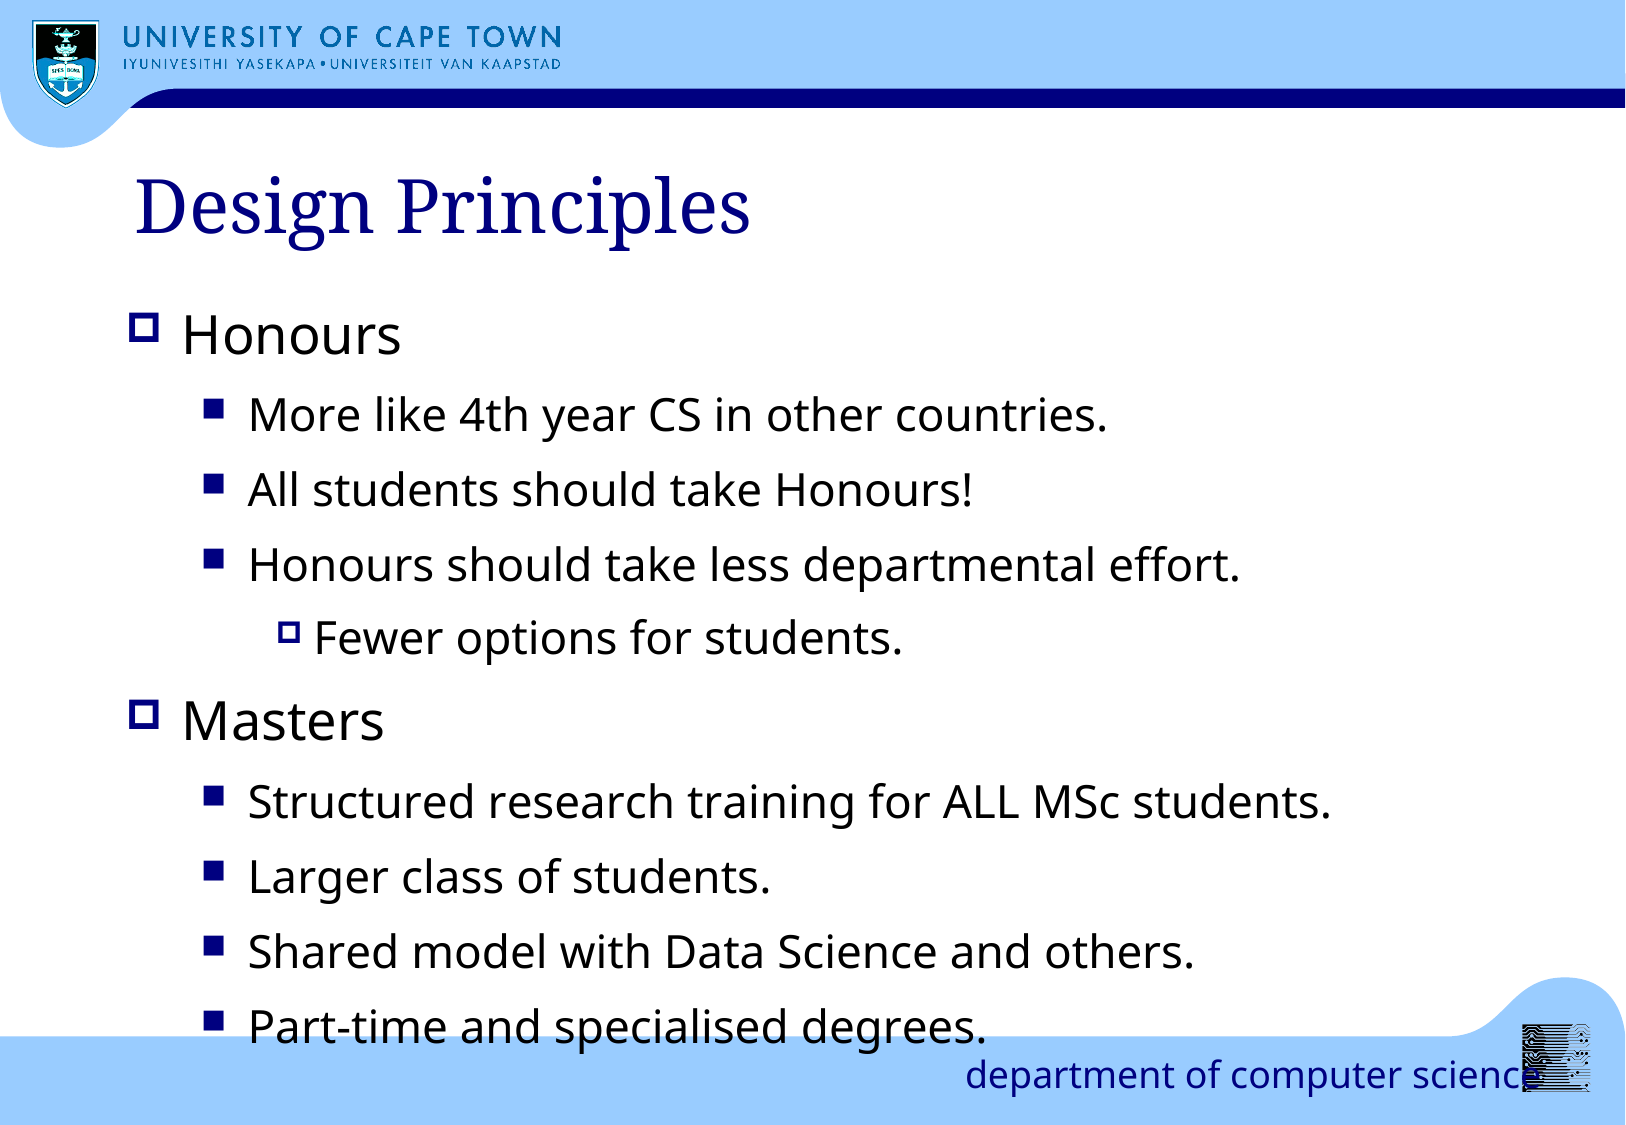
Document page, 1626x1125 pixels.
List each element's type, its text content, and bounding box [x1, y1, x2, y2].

picture [120, 23, 563, 71]
picture [1522, 1024, 1591, 1092]
picture [1526, 1070, 1536, 1076]
list Honours More like 4th year CS in other countries. All students should take Honours! Honours should take less departmental effort. Fewer options for students. Masters Structured research training for ALL MSc students. Larger class of students. Shared model with Data Science and others. Part-time and specialised degrees. [125, 296, 1570, 1039]
title Design Principles [134, 140, 1571, 268]
picture [32, 20, 100, 109]
